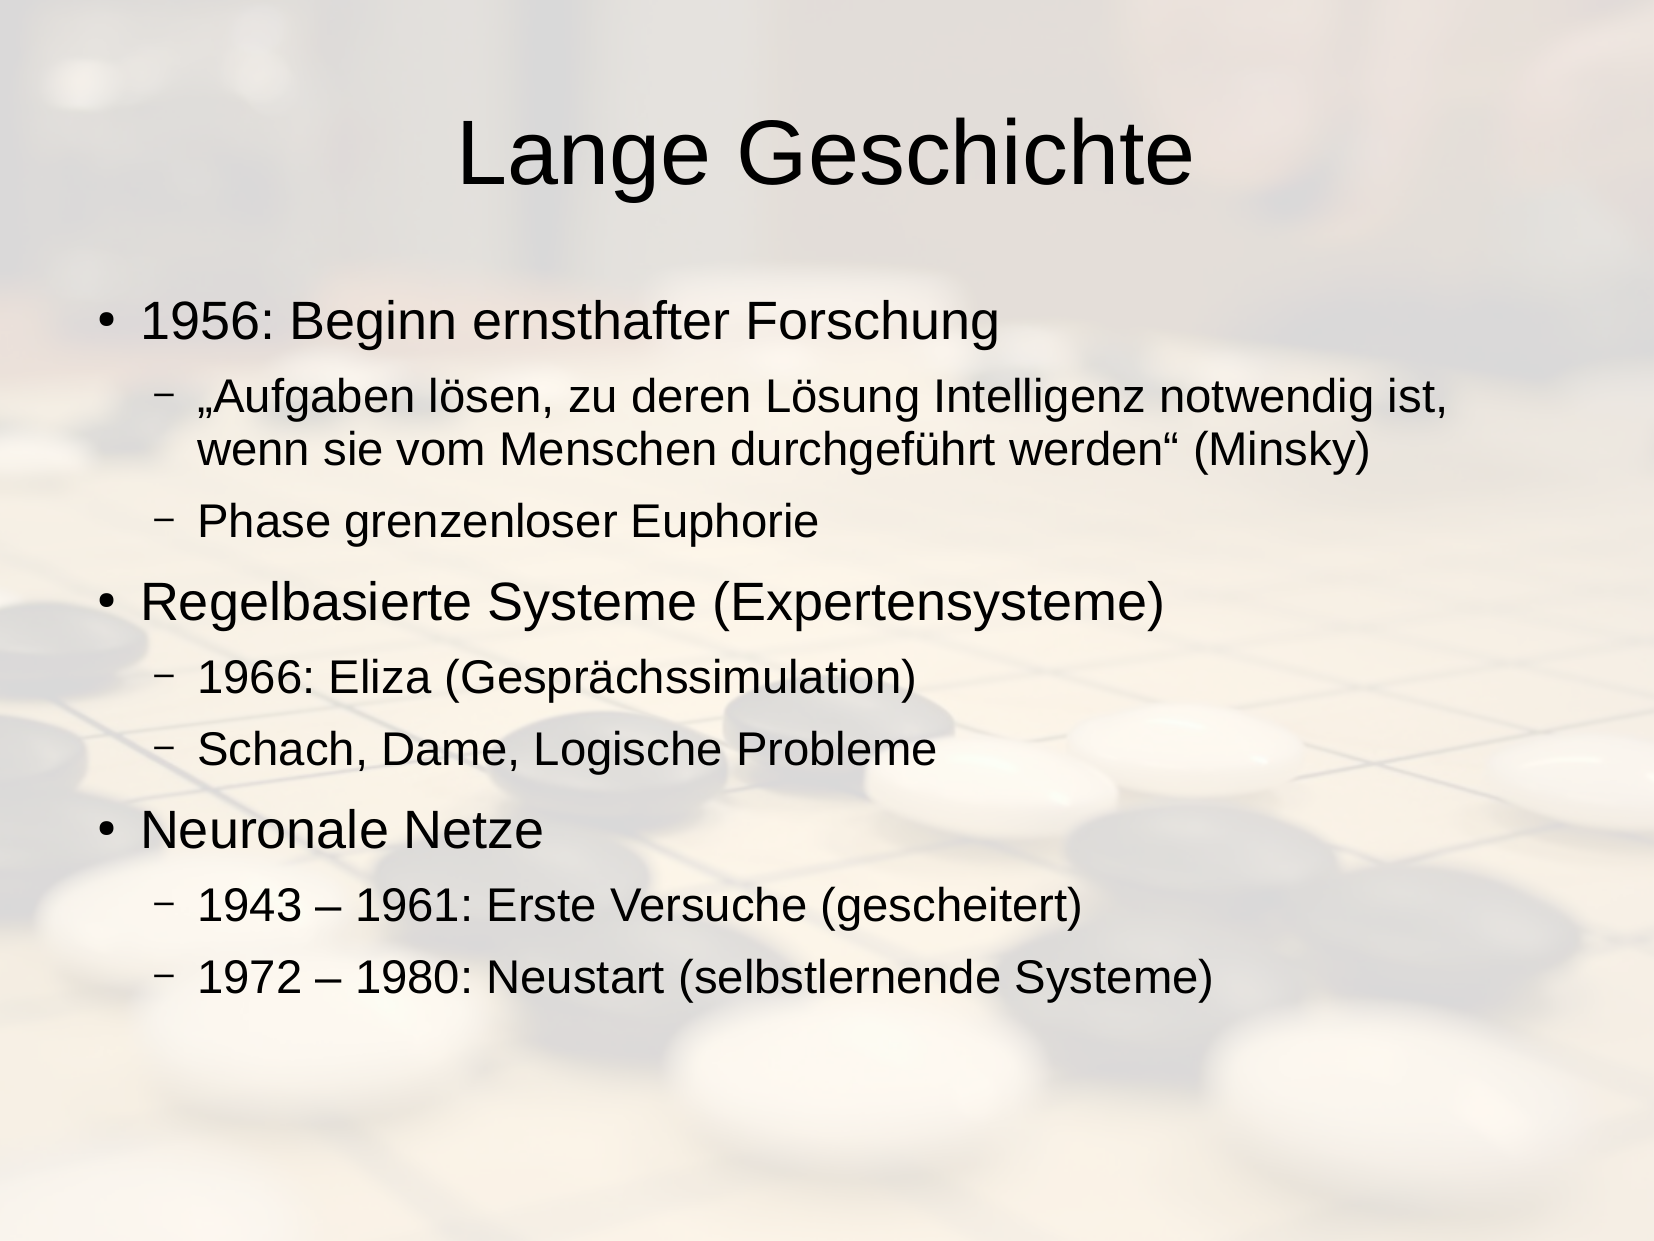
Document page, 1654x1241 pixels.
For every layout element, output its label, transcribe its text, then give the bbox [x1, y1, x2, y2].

list 1956: Beginn ernsthafter Forschung „Aufgaben lösen, zu deren Lösung Intelligenz notwendig ist, wenn sie vom Menschen durchgeführt werden“ (Minsky) Phase grenzenloser Euphorie Regelbasierte Systeme (Expertensysteme) 1966: Eliza (Gesprächssimulation) Schach, Dame, Logische Probleme Neuronale Netze 1943 – 1961: Erste Versuche (gescheitert) 1972 – 1980: Neustart (selbstlernende Systeme) [82, 290, 1571, 1010]
title Lange Geschichte [82, 49, 1571, 257]
